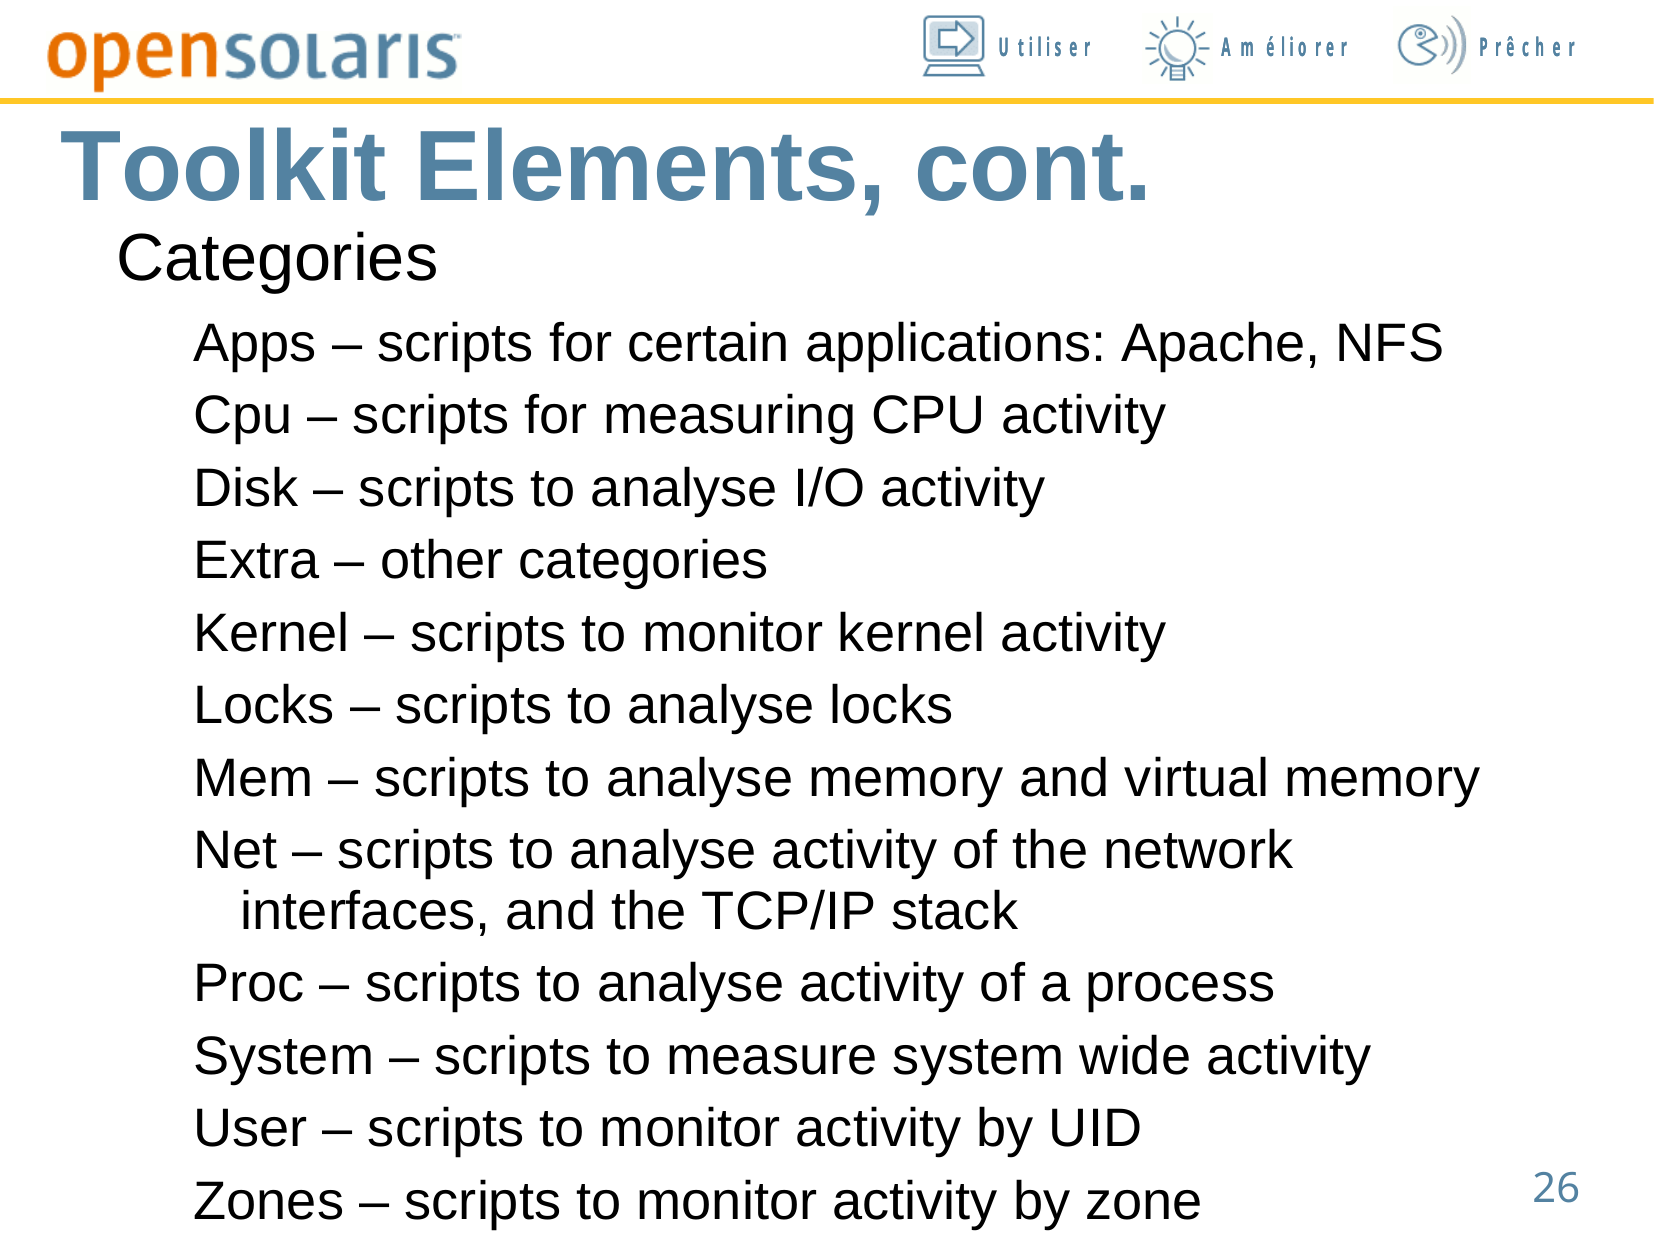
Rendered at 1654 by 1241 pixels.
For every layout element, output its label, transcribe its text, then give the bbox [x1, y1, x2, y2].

list Categories Apps – scripts for certain applications: Apache, NFS Cpu – scripts for measuring CPU activity Disk – scripts to analyse I/O activity Extra – other categories Kernel – scripts to monitor kernel activity Locks – scripts to analyse locks Mem – scripts to analyse memory and virtual memory Net – scripts to analyse activity of the network interfaces, and the TCP/IP stack Proc – scripts to analyse activity of a process System – scripts to measure system wide activity User – scripts to monitor activity by UID Zones – scripts to monitor activity by zone [98, 220, 1556, 1231]
title Toolkit Elements, cont. [60, 109, 1534, 222]
picture [46, 31, 462, 94]
